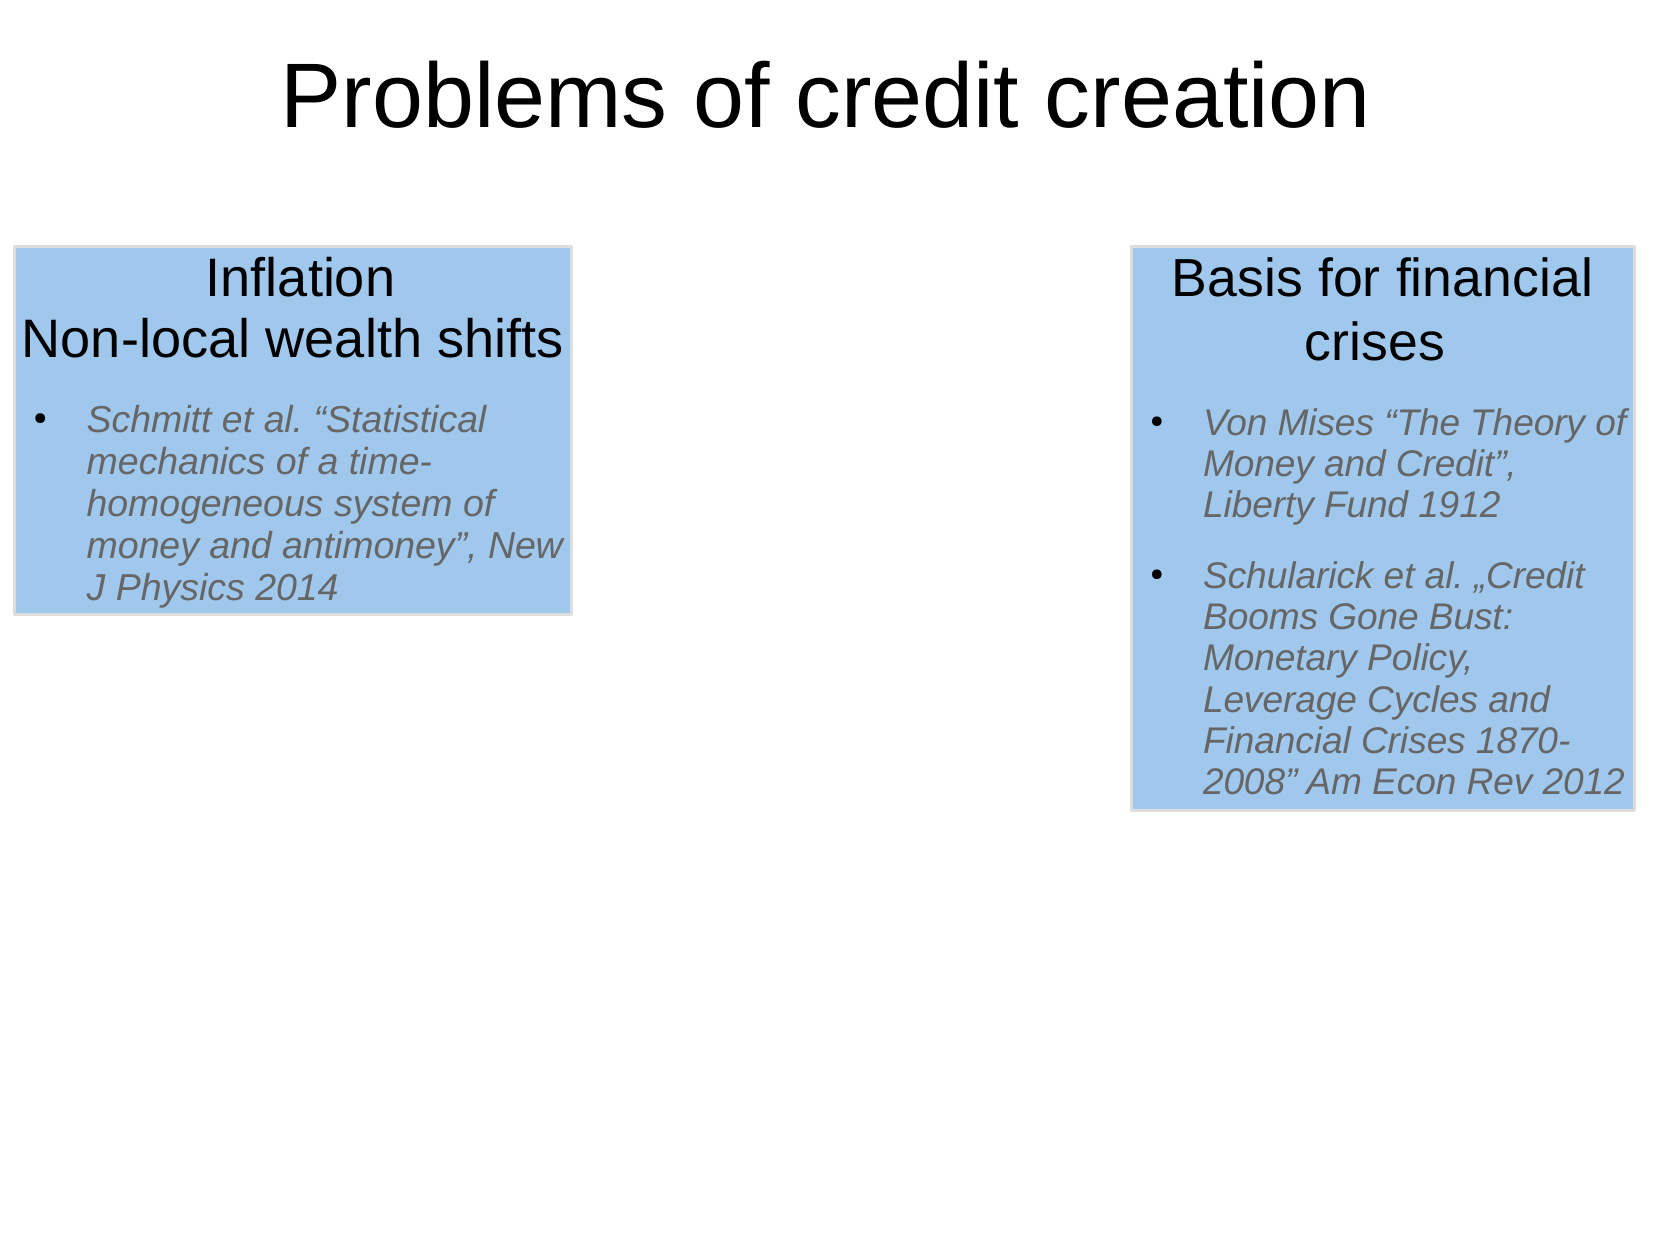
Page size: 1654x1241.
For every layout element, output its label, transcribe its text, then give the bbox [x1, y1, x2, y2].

list Basis for financial crises Von Mises “The Theory of Money and Credit”, Liberty Fund 1912 Schularick et al. „Credit Booms Gone Bust: Monetary Policy, Leverage Cycles and Financial Crises 1870-2008” Am Econ Rev 2012 [1131, 246, 1635, 811]
list Inflation Non-local wealth shifts Schmitt et al. “Statistical mechanics of a time-homogeneous system of money and antimoney”, New J Physics 2014 [14, 246, 572, 615]
title Problems of credit creation [82, 44, 1571, 147]
